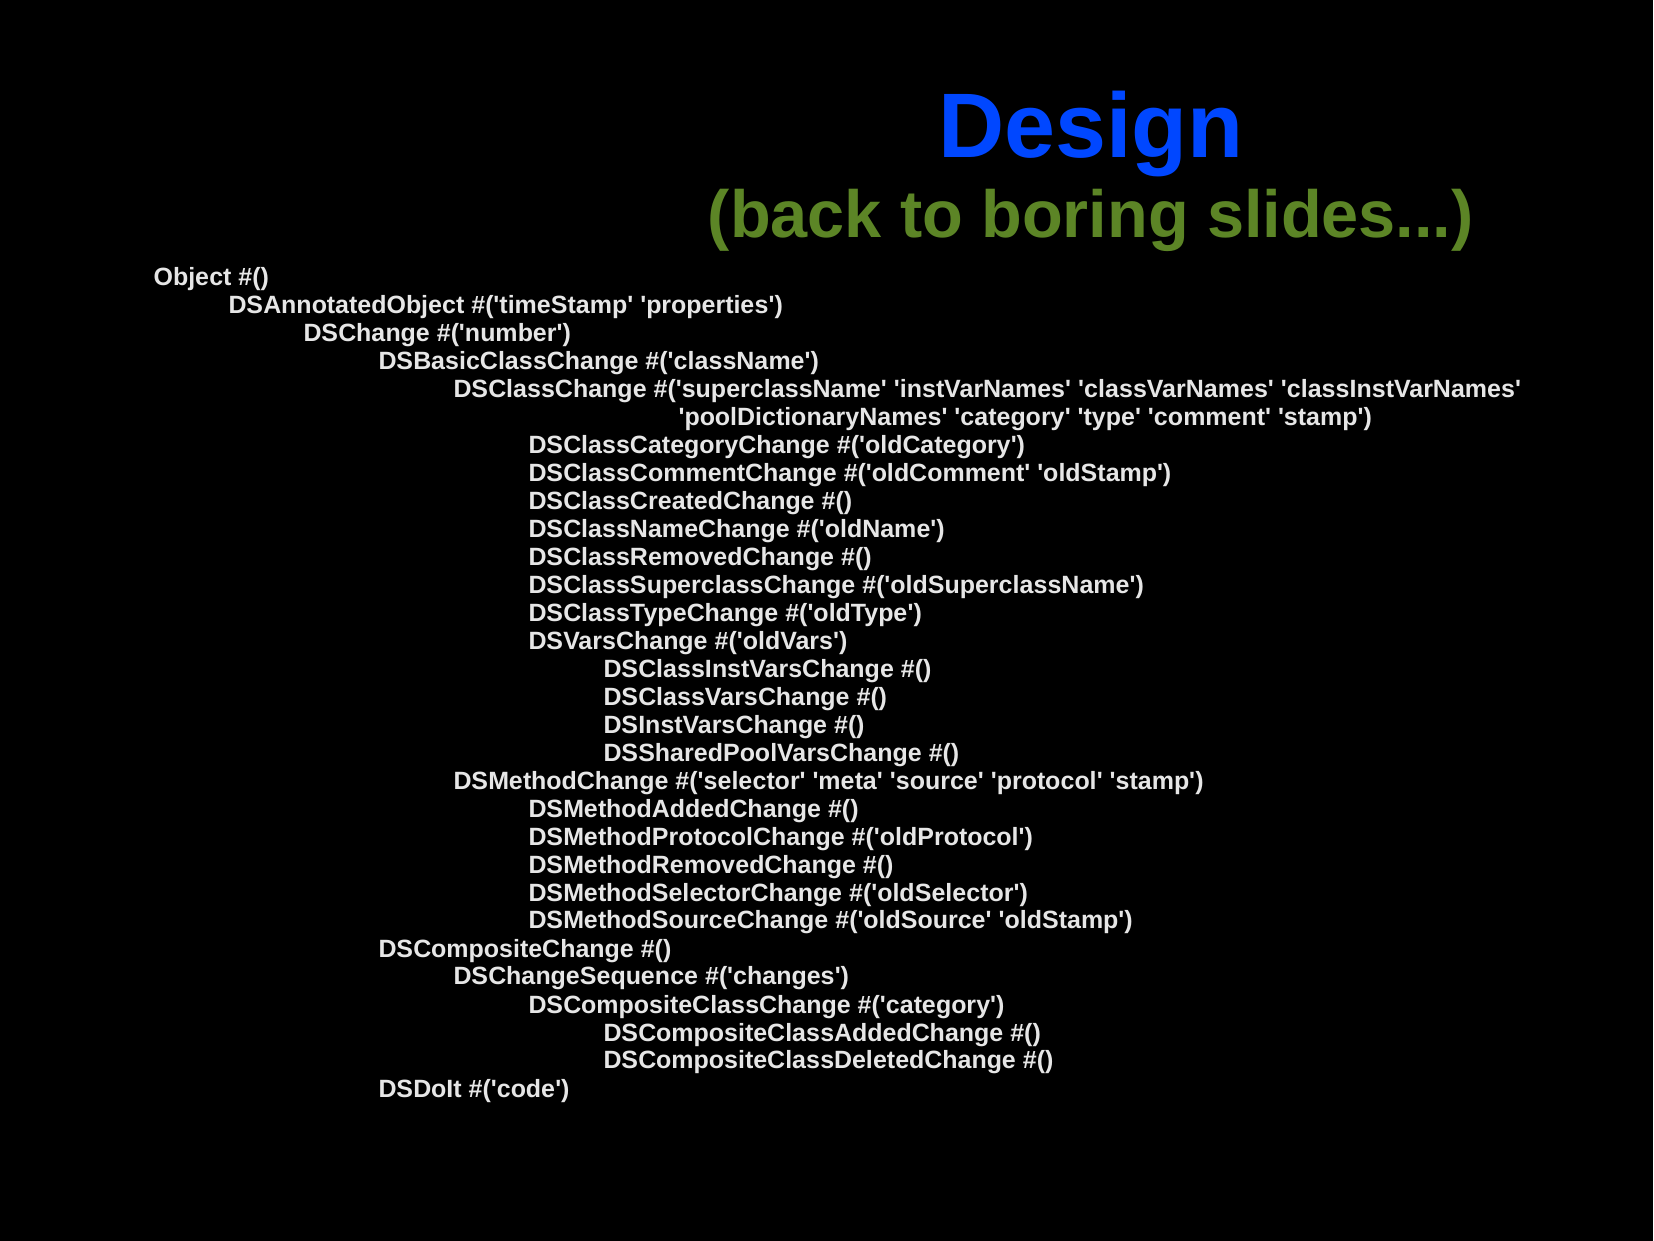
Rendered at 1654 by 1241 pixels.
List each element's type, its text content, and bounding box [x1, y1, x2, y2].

title Design (back to boring slides...) [607, 49, 1576, 278]
list Object #() DSAnnotatedObject #('timeStamp' 'properties') DSChange #('number') DSBasicClassChange #('className') DSClassChange #('superclassName' 'instVarNames' 'classVarNames' 'classInstVarNames' 'poolDictionaryNames' 'category' 'type' 'comment' 'stamp') DSClassCategoryChange #('oldCategory') DSClassCommentChange #('oldComment' 'oldStamp') DSClassCreatedChange #() DSClassNameChange #('oldName') DSClassRemovedChange #() DSClassSuperclassChange #('oldSuperclassName') DSClassTypeChange #('oldType') DSVarsChange #('oldVars') DSClassInstVarsChange #() DSClassVarsChange #() DSInstVarsChange #() DSSharedPoolVarsChange #() DSMethodChange #('selector' 'meta' 'source' 'protocol' 'stamp') DSMethodAddedChange #() DSMethodProtocolChange #('oldProtocol') DSMethodRemovedChange #() DSMethodSelectorChange #('oldSelector') DSMethodSourceChange #('oldSource' 'oldStamp') DSCompositeChange #() DSChangeSequence #('changes') DSCompositeClassChange #('category') DSCompositeClassAddedChange #() DSCompositeClassDeletedChange #() DSDoIt #('code') [82, 262, 1571, 1241]
